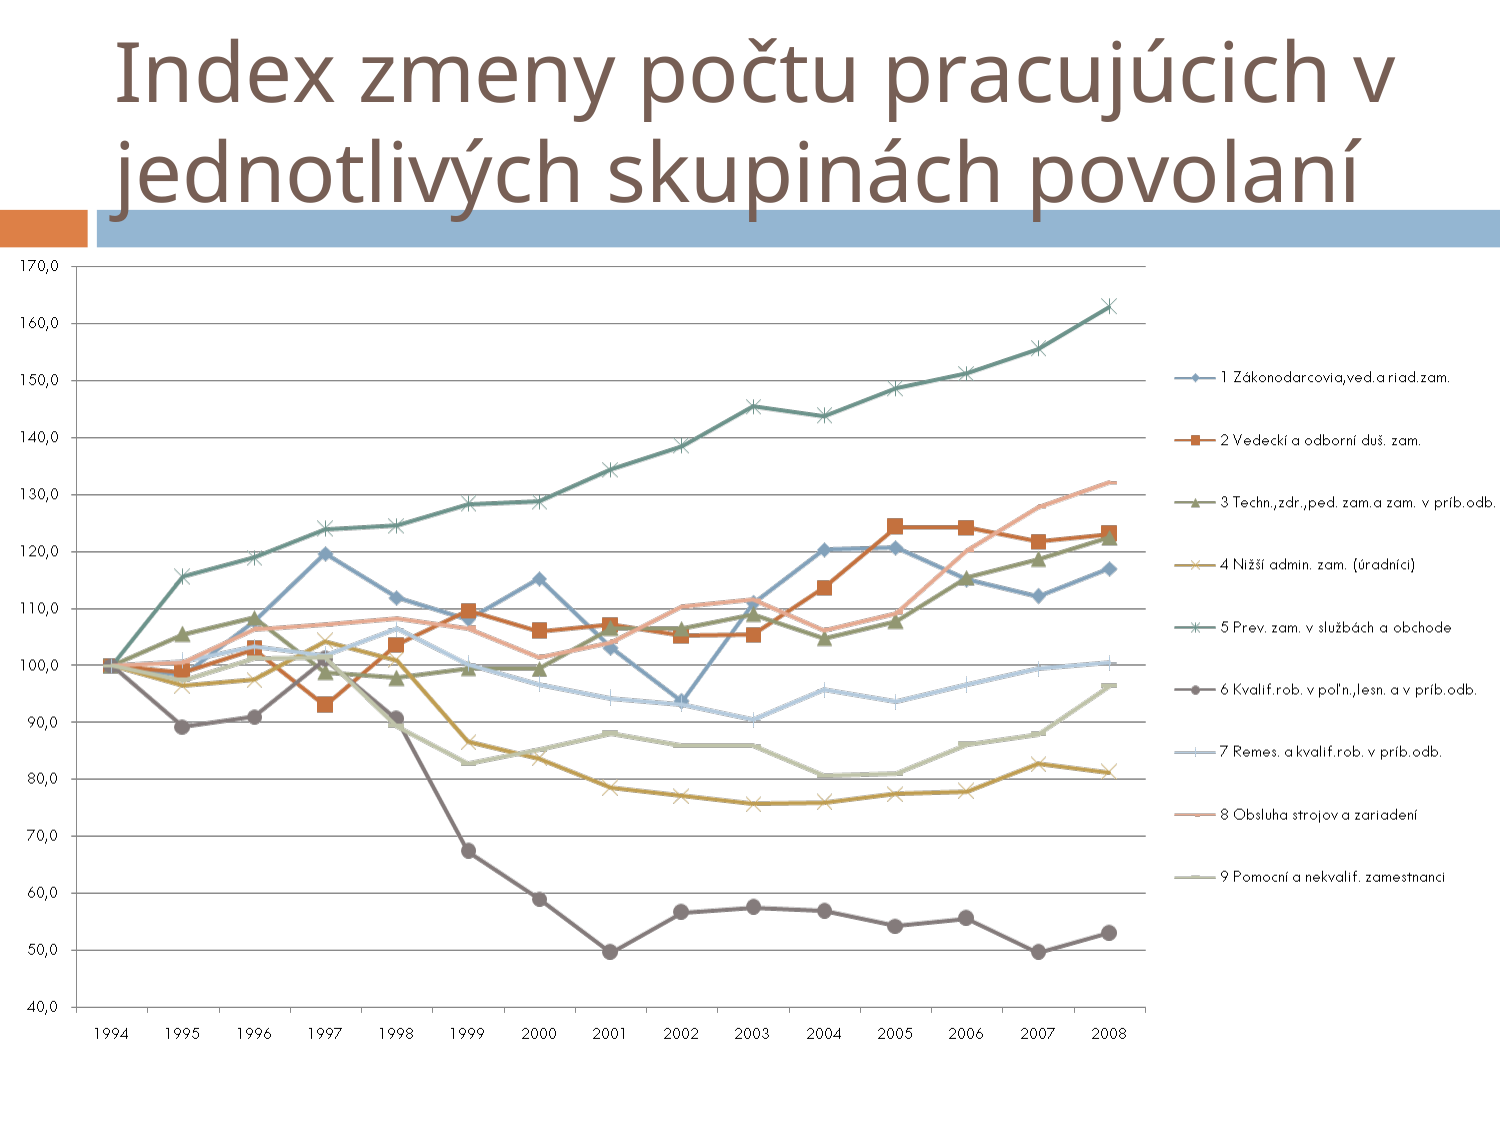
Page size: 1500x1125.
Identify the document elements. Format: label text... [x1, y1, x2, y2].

text_box [0, 233, 1500, 1125]
title Index zmeny počtu pracujúcich v jednotlivých skupinách povolaní [99, 0, 1438, 233]
